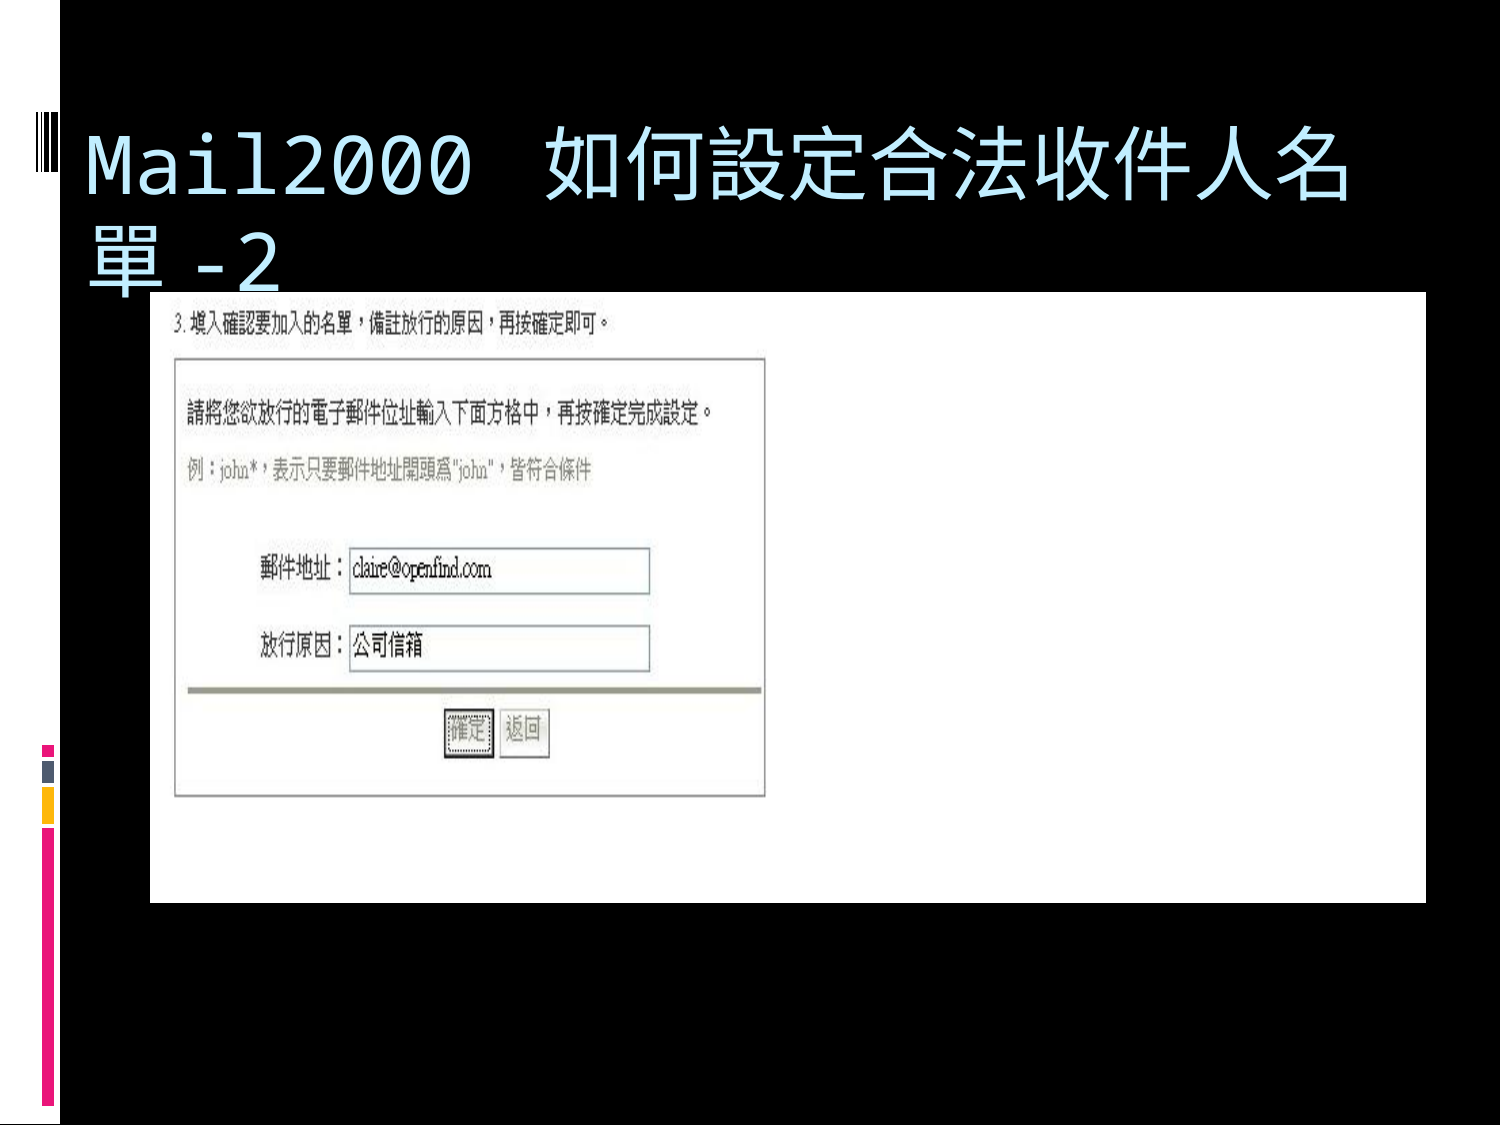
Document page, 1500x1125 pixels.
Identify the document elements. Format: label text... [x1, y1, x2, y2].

picture [150, 292, 1426, 903]
text_box Mail2000 如何設定合法收件人名單-2 [70, 105, 1500, 221]
